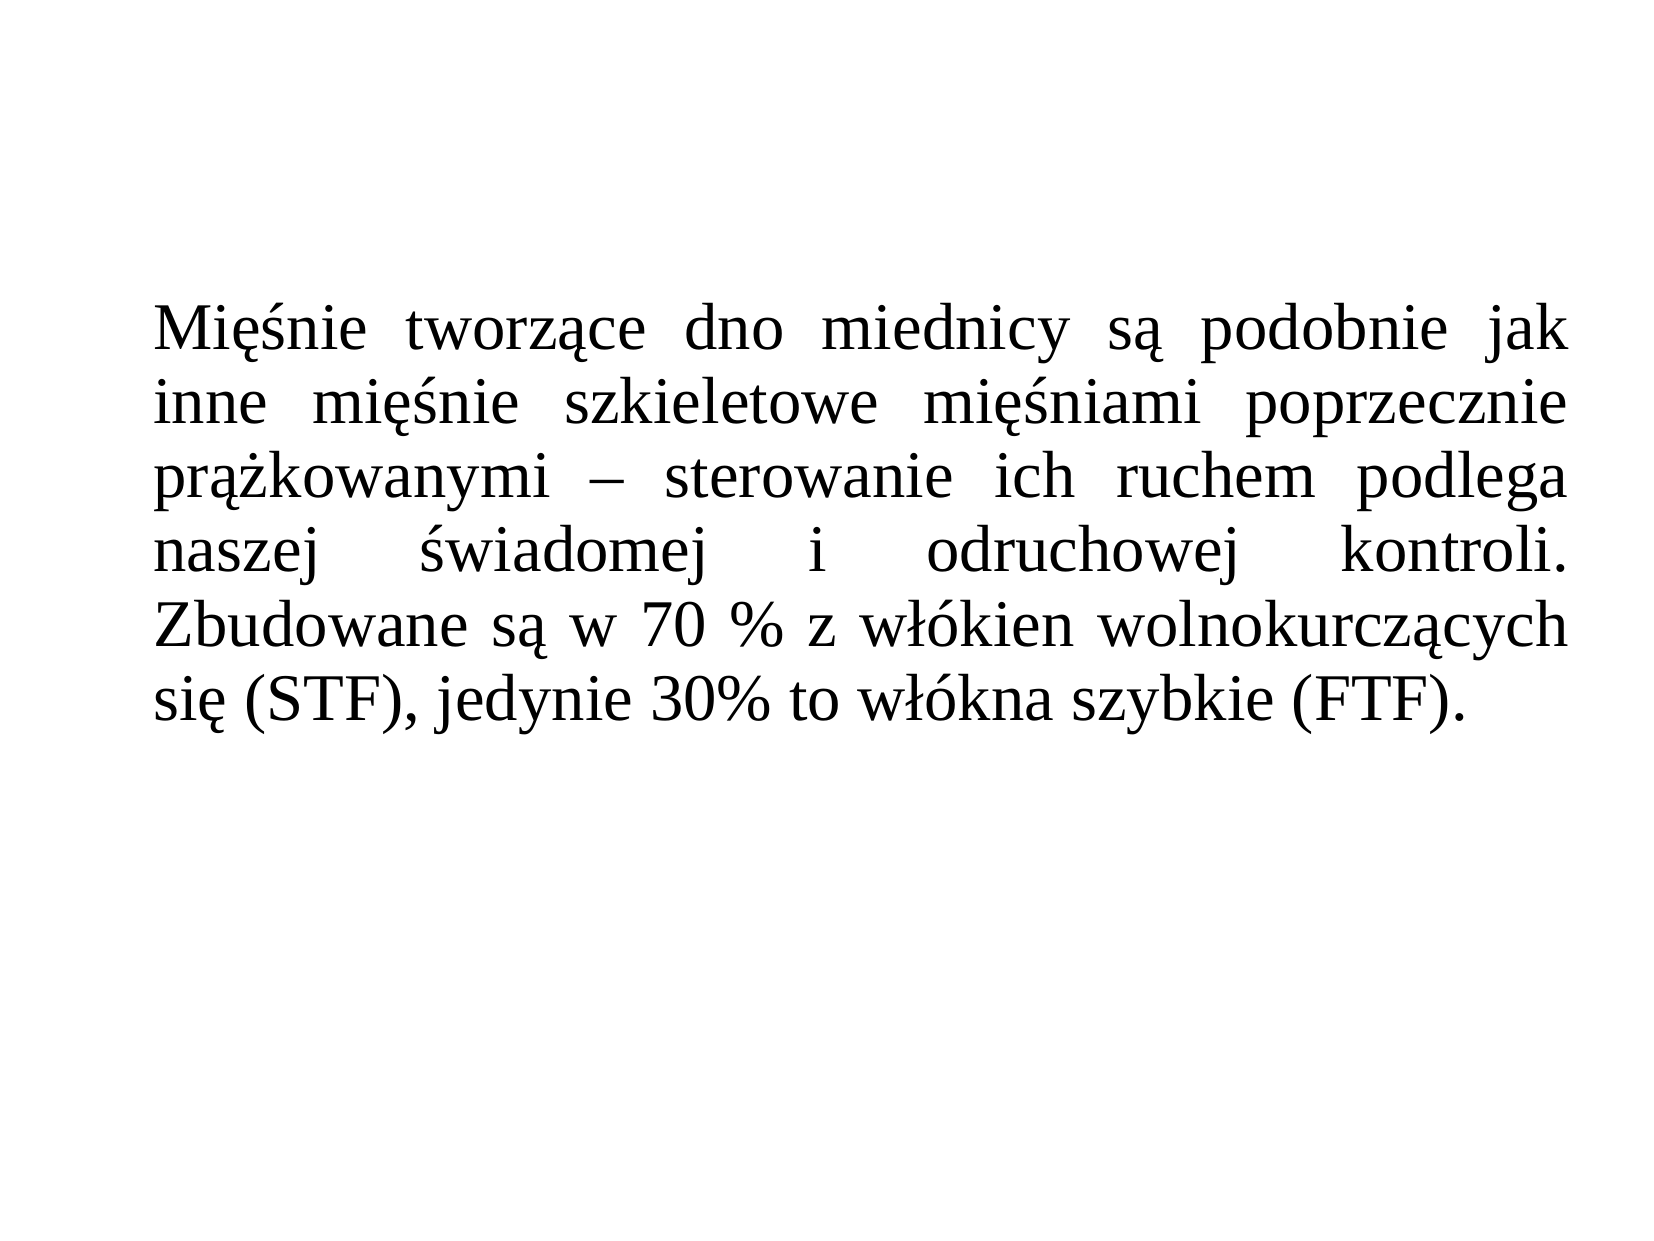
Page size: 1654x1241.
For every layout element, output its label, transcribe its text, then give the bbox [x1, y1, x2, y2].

list Mięśnie tworzące dno miednicy są podobnie jak inne mięśnie szkieletowe mięśniami poprzecznie prążkowanymi – sterowanie ich ruchem podlega naszej świadomej i odruchowej kontroli. Zbudowane są w 70 % z włókien wolnokurczących się (STF), jedynie 30% to włókna szybkie (FTF). [82, 290, 1571, 1109]
